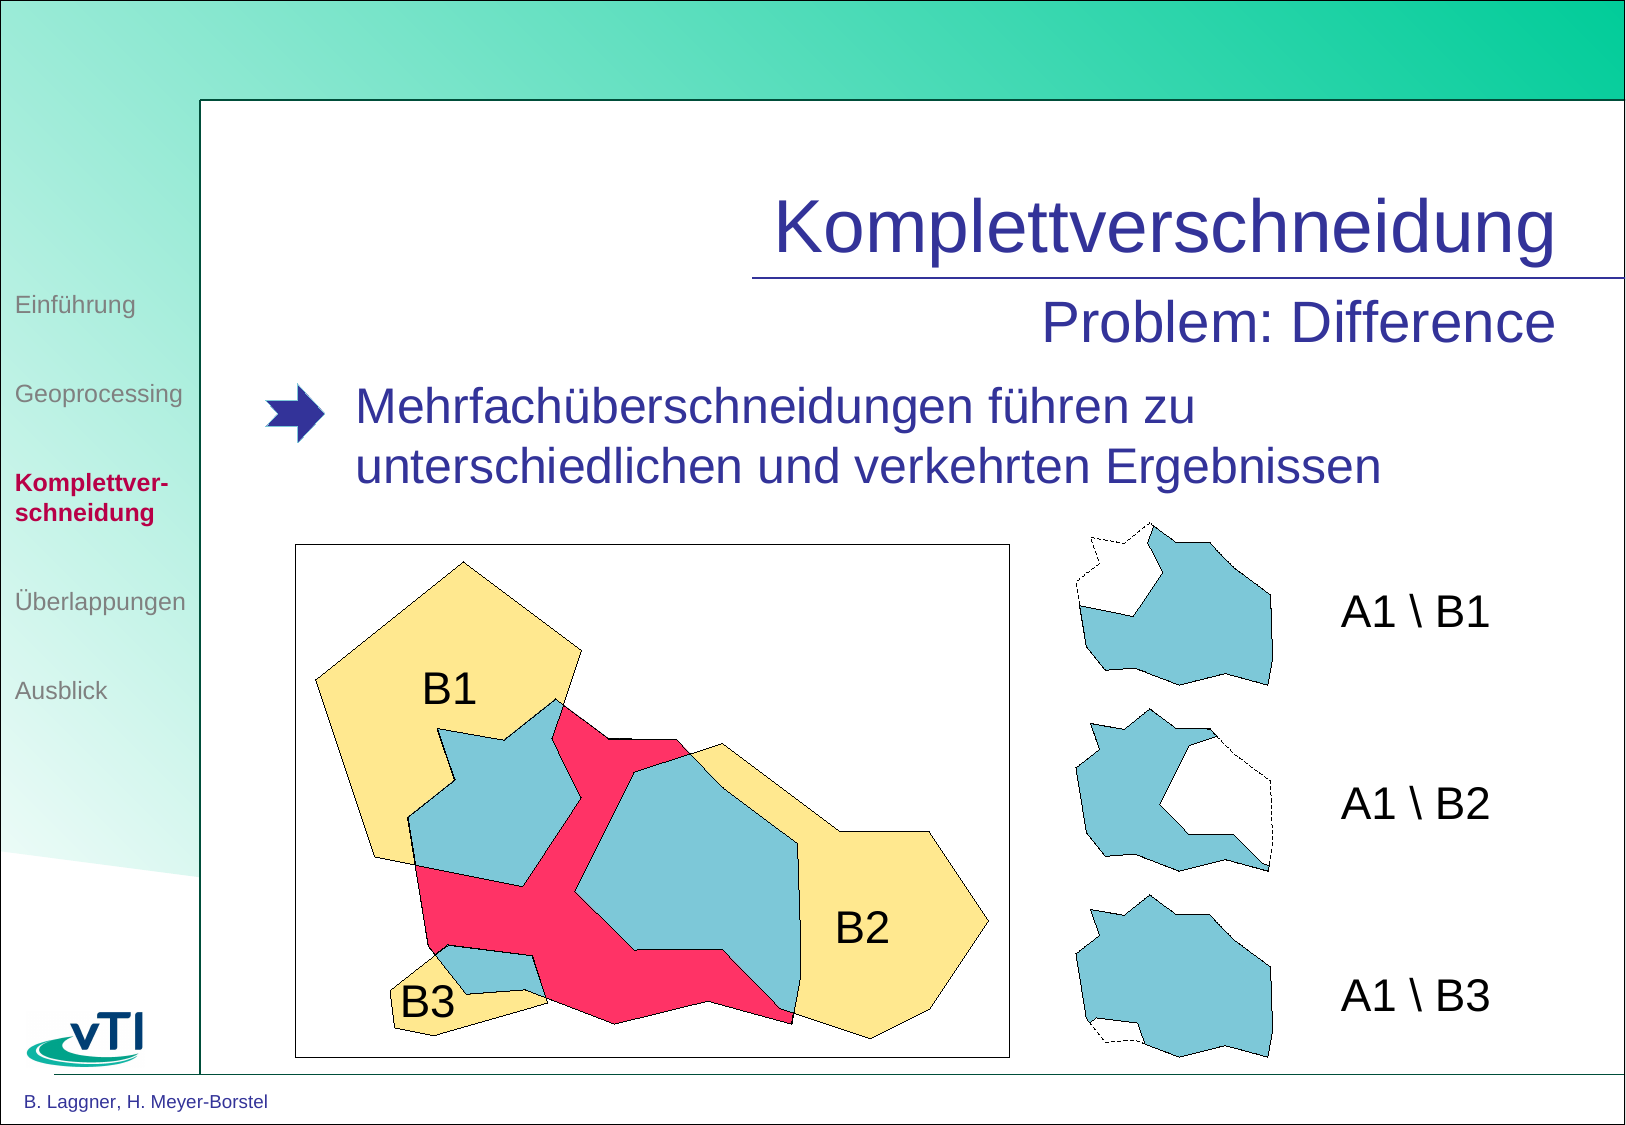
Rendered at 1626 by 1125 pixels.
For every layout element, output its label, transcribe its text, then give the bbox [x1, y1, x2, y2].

text_box [1079, 525, 1273, 686]
text_box [356, 698, 989, 1039]
text_box B3 [385, 964, 471, 1035]
text_box Mehrfachüberschneidungen führen zu unterschiedlichen und verkehrten Ergebnissen [269, 365, 1601, 801]
text_box [1075, 708, 1270, 872]
text_box [1075, 894, 1273, 1058]
text_box Einführung Geoprocessing Komplettver-schneidung Überlappungen Ausblick [0, 281, 224, 747]
text_box Problem: Difference [1026, 276, 1573, 362]
text_box [265, 383, 325, 443]
text_box A1 \ B1 [1326, 573, 1506, 644]
text_box A1 \ B3 [1326, 957, 1506, 1028]
picture [26, 1011, 145, 1068]
text_box Komplettverschneidung [758, 170, 1573, 276]
text_box B2 [819, 890, 906, 961]
text_box A1 \ B2 [1326, 765, 1506, 836]
